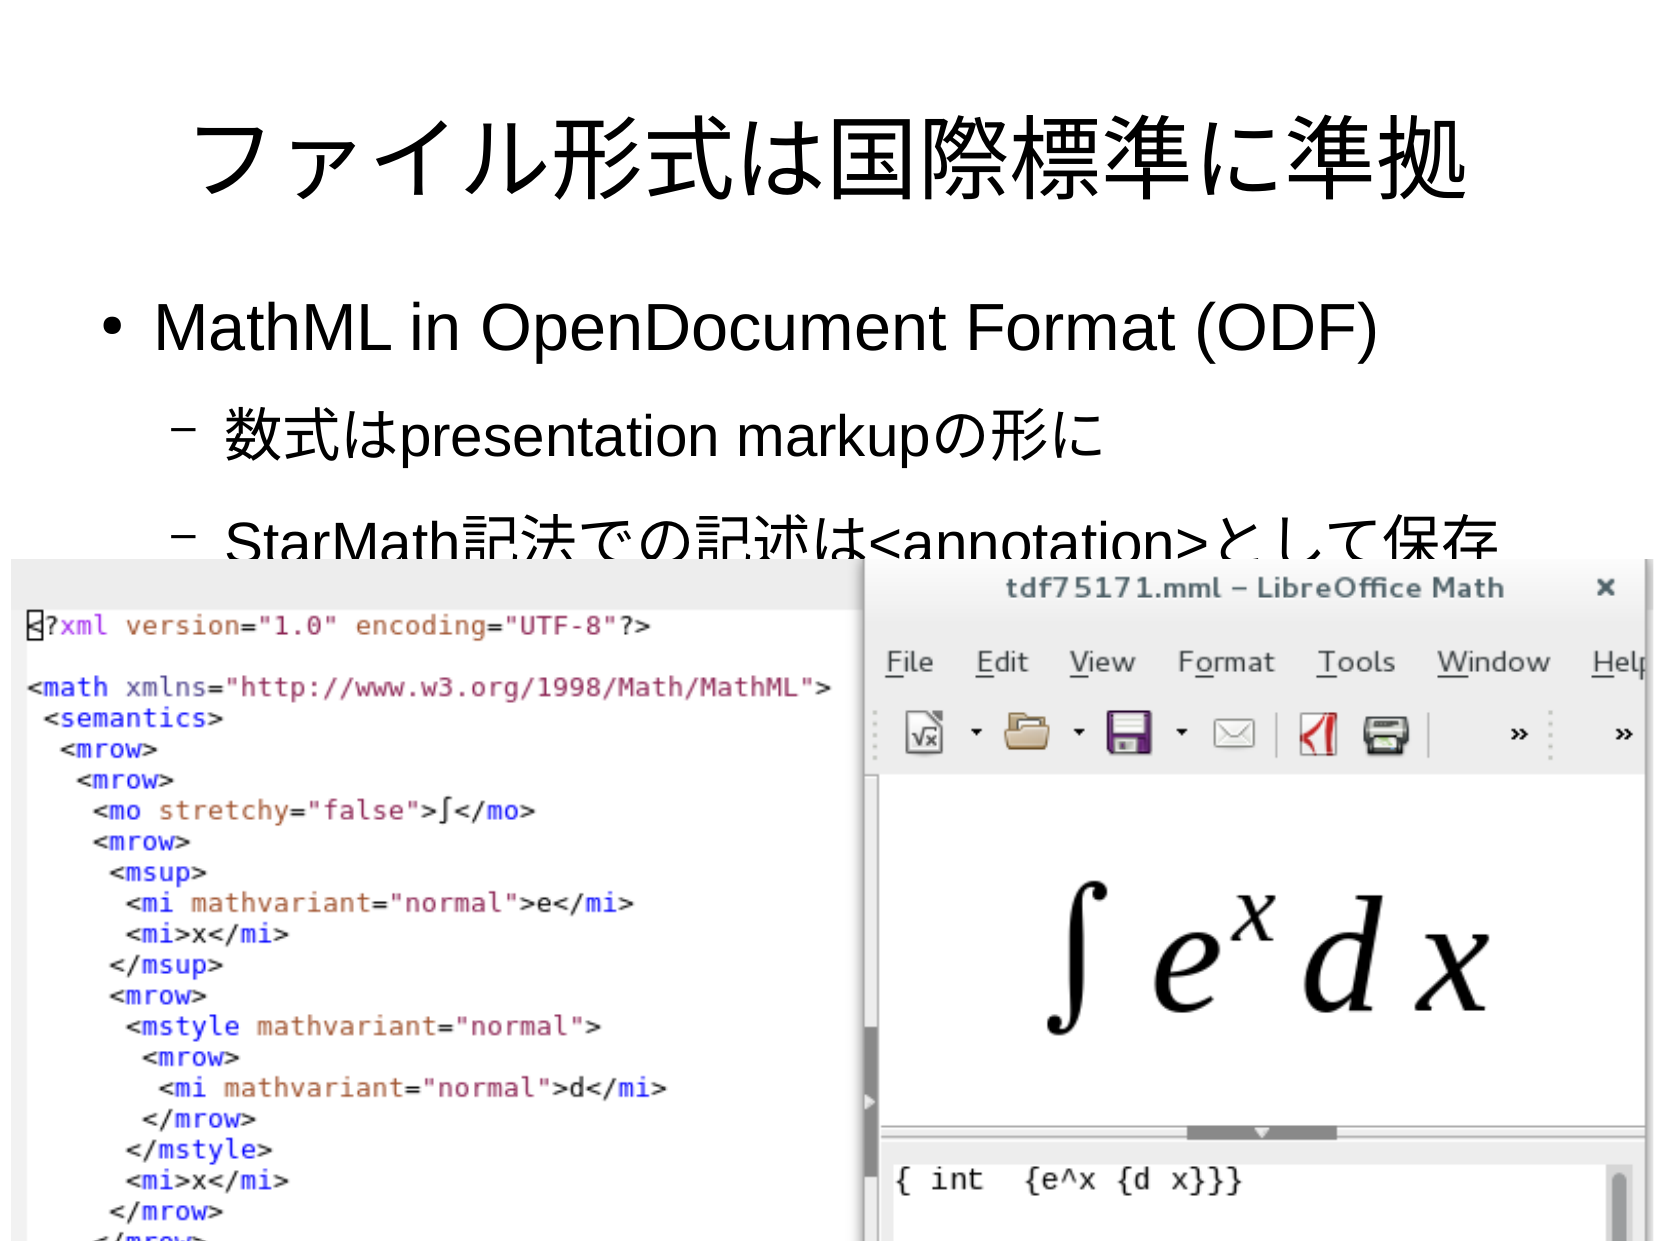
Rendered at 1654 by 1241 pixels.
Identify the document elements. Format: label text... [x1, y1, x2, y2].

list MathML in OpenDocument Format (ODF) 数式はpresentation markupの形に StarMath記法での記述は<annotation>として保存 [82, 290, 1571, 559]
picture [11, 559, 1654, 1241]
title ファイル形式は国際標準に準拠 [82, 49, 1571, 257]
